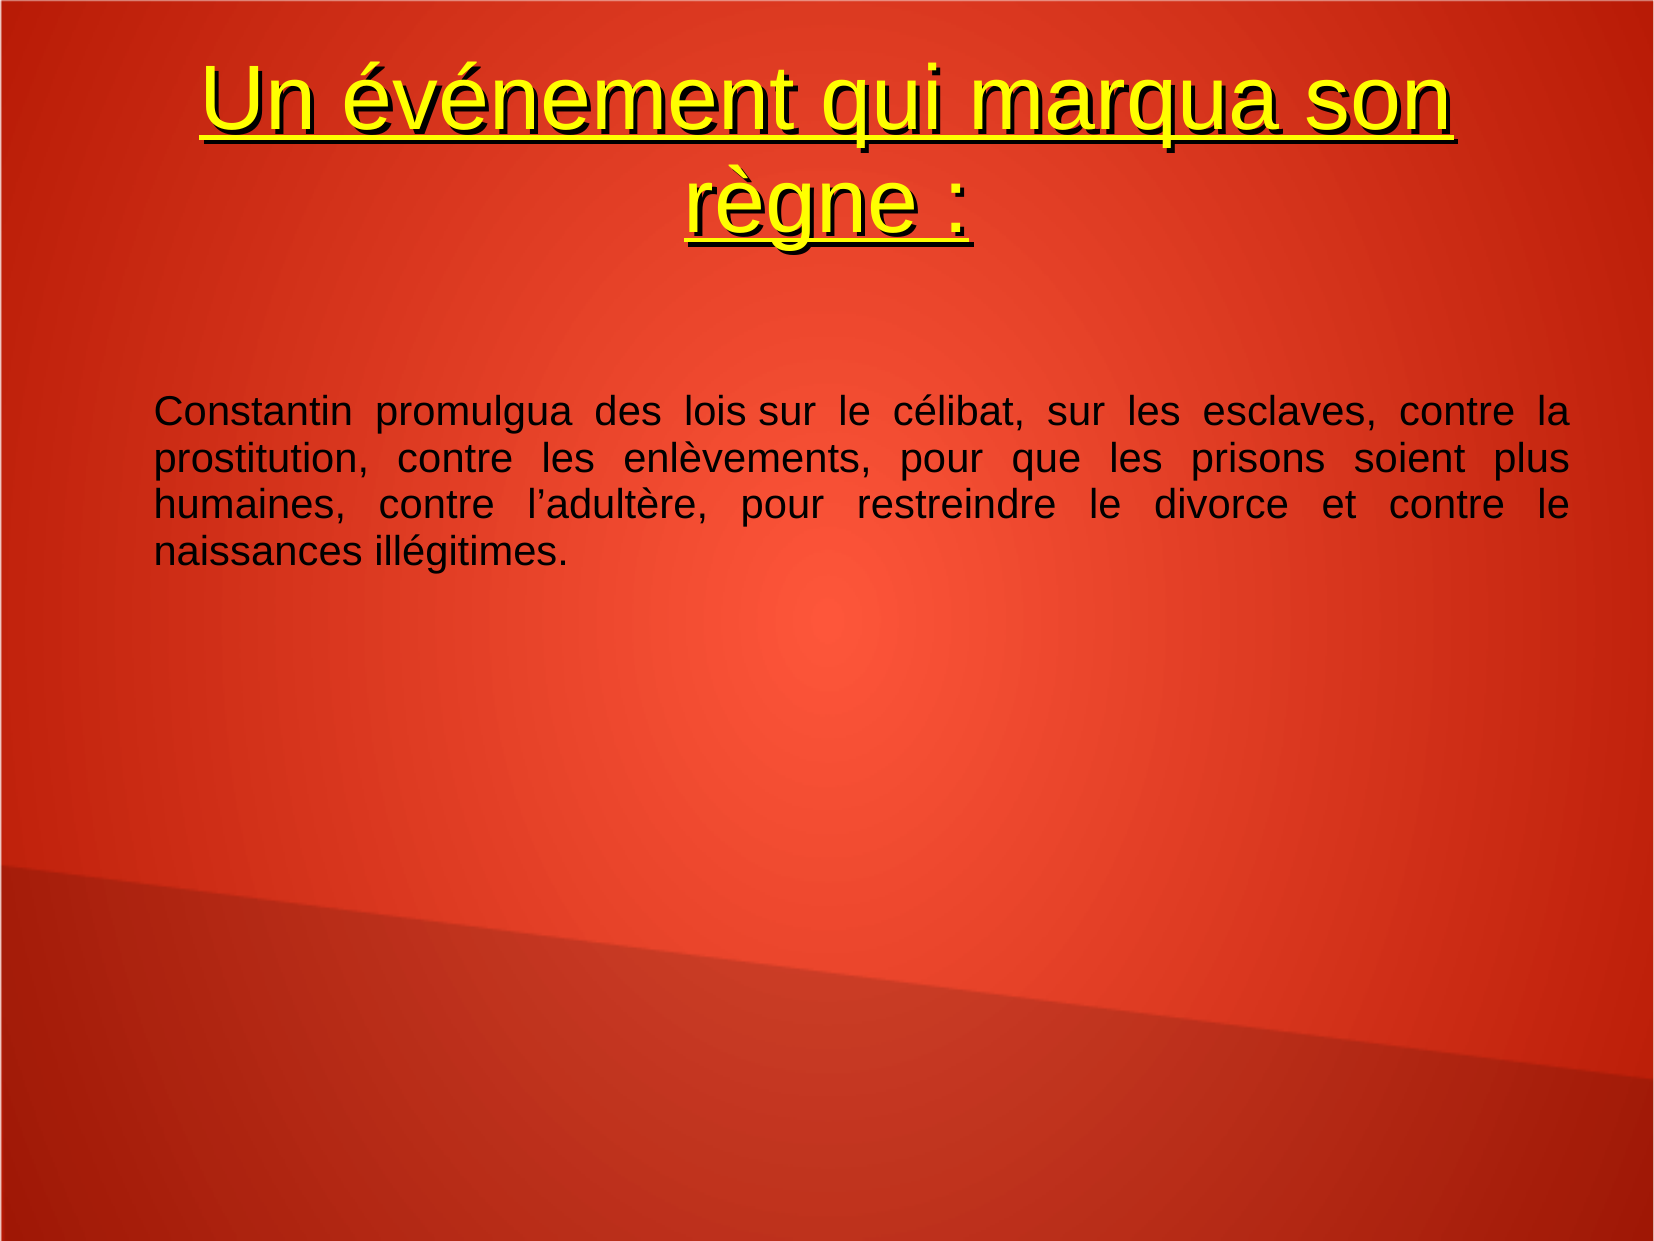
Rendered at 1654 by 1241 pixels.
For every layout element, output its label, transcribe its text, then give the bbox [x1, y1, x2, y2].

list Constantin promulgua des lois sur le célibat, sur les esclaves, contre la prostitution, contre les enlèvements, pour que les prisons soient plus humaines, contre l’adultère, pour restreindre le divorce et contre le naissances illégitimes. [82, 299, 1571, 1019]
picture [0, 0, 1654, 1241]
title Un événement qui marqua son règne : [82, 47, 1571, 253]
